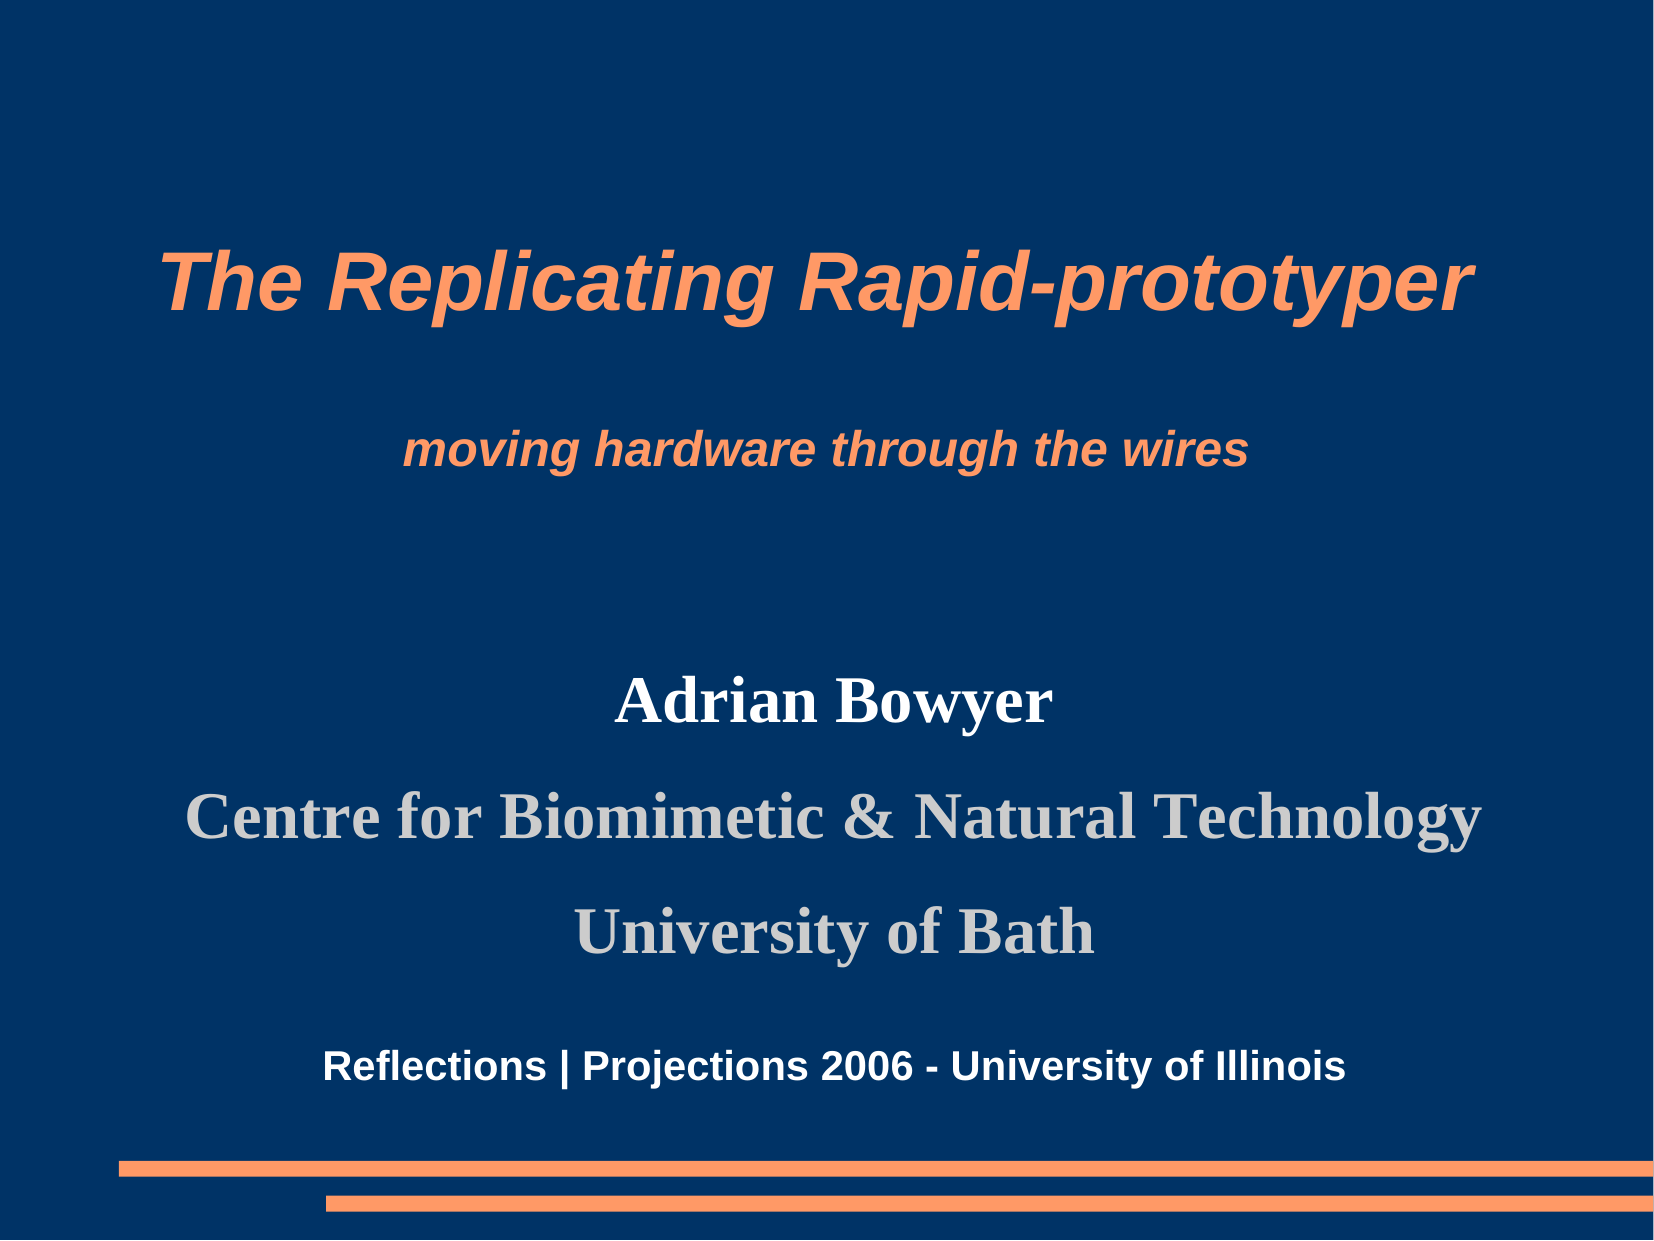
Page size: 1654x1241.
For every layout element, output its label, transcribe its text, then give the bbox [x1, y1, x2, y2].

title The Replicating Rapid-prototyper moving hardware through the wires [66, 98, 1587, 614]
subtitle Adrian Bowyer Centre for Biomimetic & Natural Technology University of Bath Reflections | Projections 2006 - University of Illinois [42, 661, 1628, 1091]
